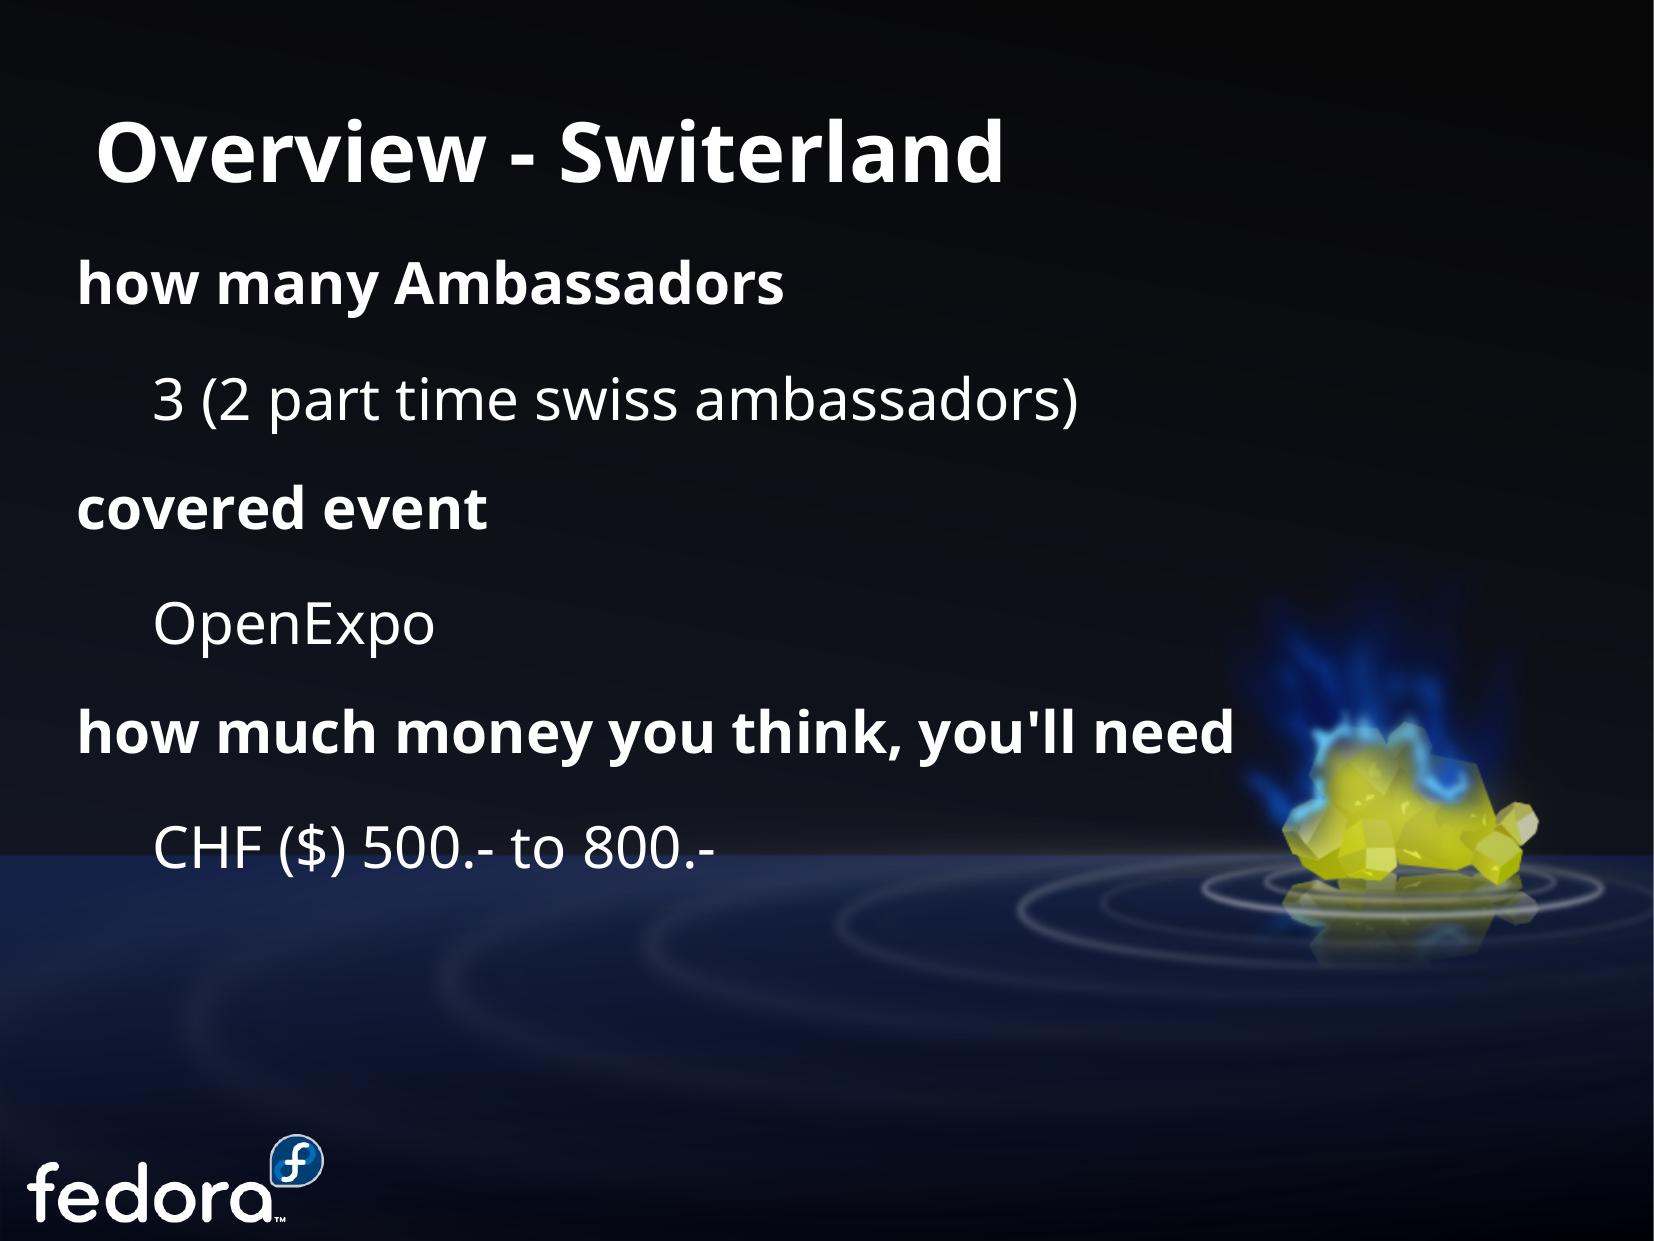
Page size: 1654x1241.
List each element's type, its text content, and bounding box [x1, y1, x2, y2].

title Overview - Switerland [59, 88, 1624, 207]
list how many Ambassadors 3 (2 part time swiss ambassadors) covered event OpenExpo how much money you think, you'll need CHF ($) 500.- to 800.- [59, 236, 1624, 1063]
picture [0, 0, 1654, 1241]
